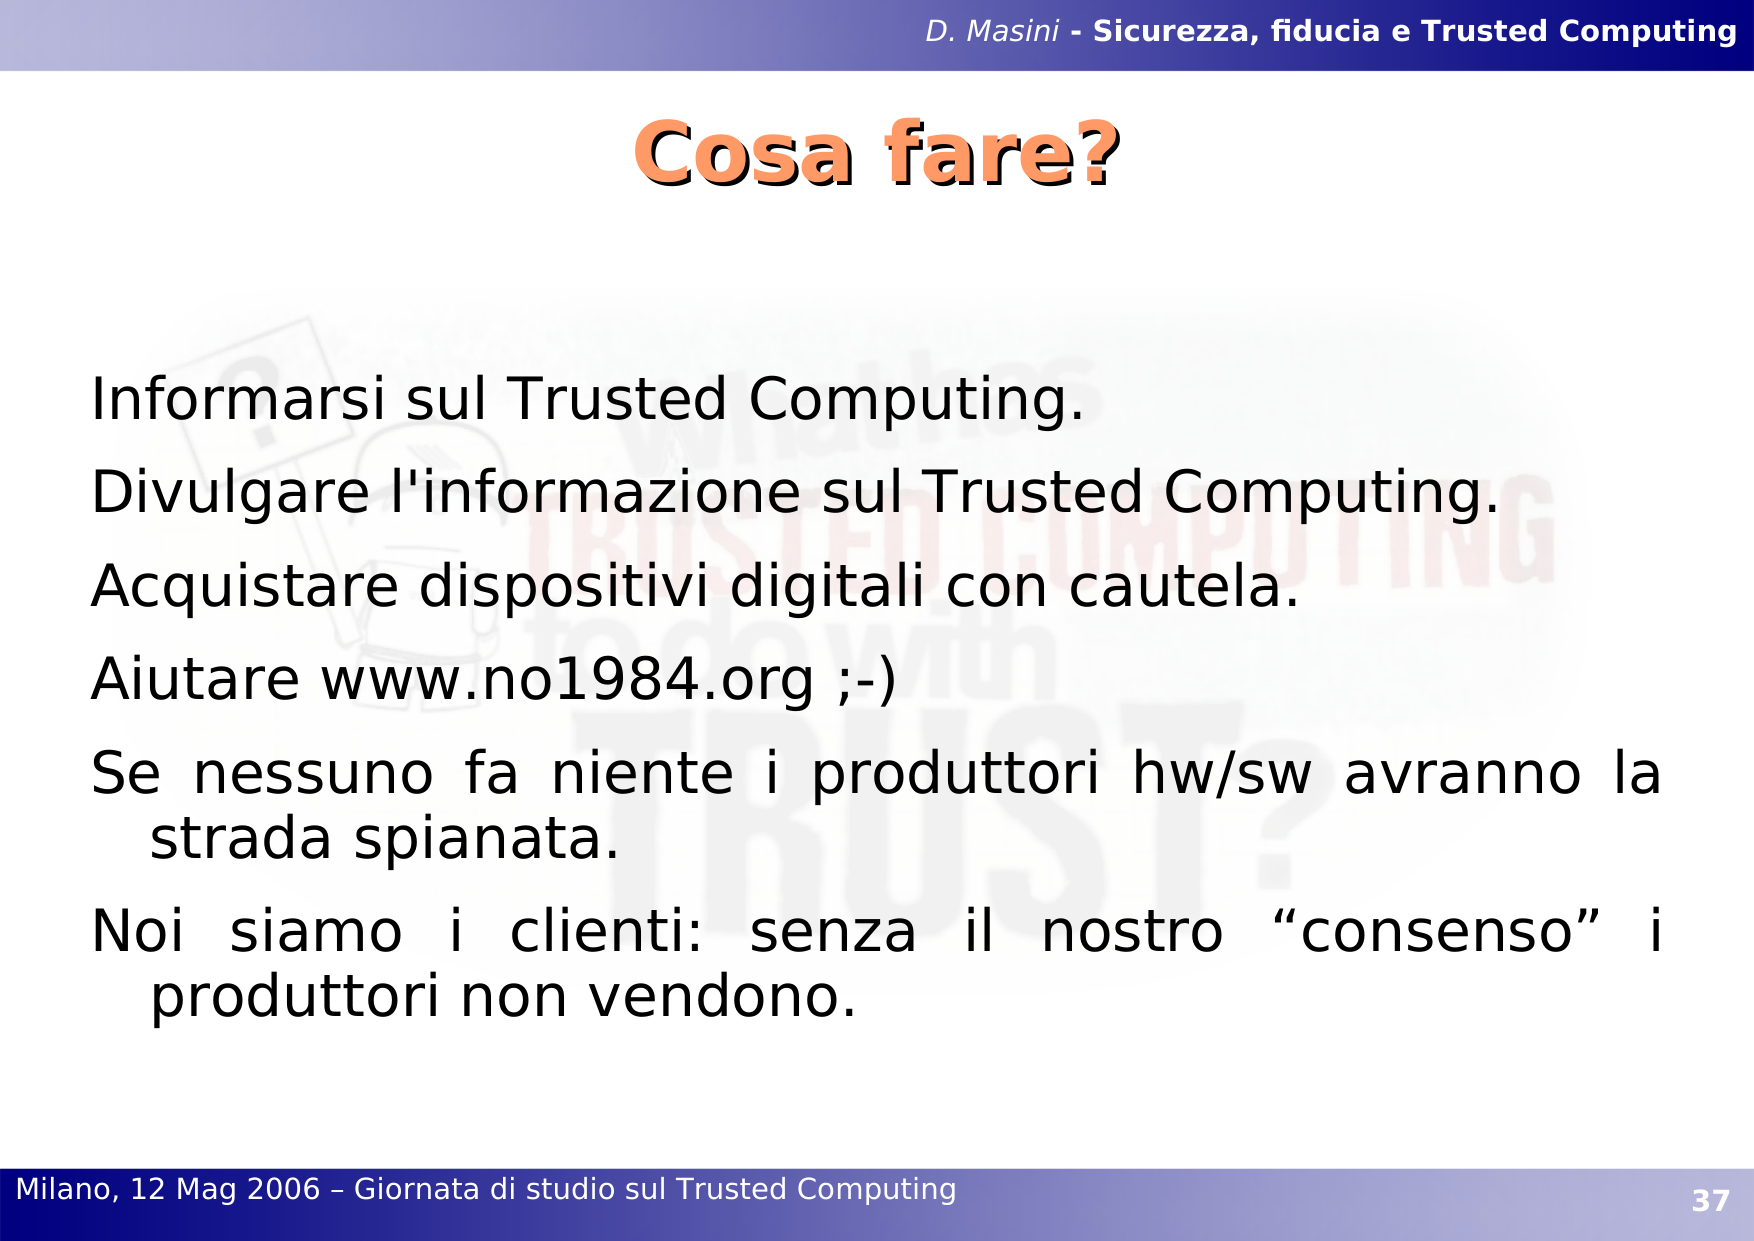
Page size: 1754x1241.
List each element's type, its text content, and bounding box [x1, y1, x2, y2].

picture [0, 0, 1754, 1241]
text_box D. Masini - Sicurezza, fiducia e Trusted Computing [602, 7, 1754, 63]
subtitle Informarsi sul Trusted Computing. Divulgare l'informazione sul Trusted Computing. Acquistare dispositivi digitali con cautela. Aiutare www.no1984.org ;-) Se nessuno fa niente i produttori hw/sw avranno la strada spianata. Noi siamo i clienti: senza il nostro “consenso” i produttori non vendono. [87, 289, 1667, 1108]
title Cosa fare? [87, 49, 1667, 257]
text_box Milano, 12 Mag 2006 – Giornata di studio sul Trusted Computing [0, 1175, 1314, 1234]
text_box <numero> [1641, 1185, 1732, 1223]
